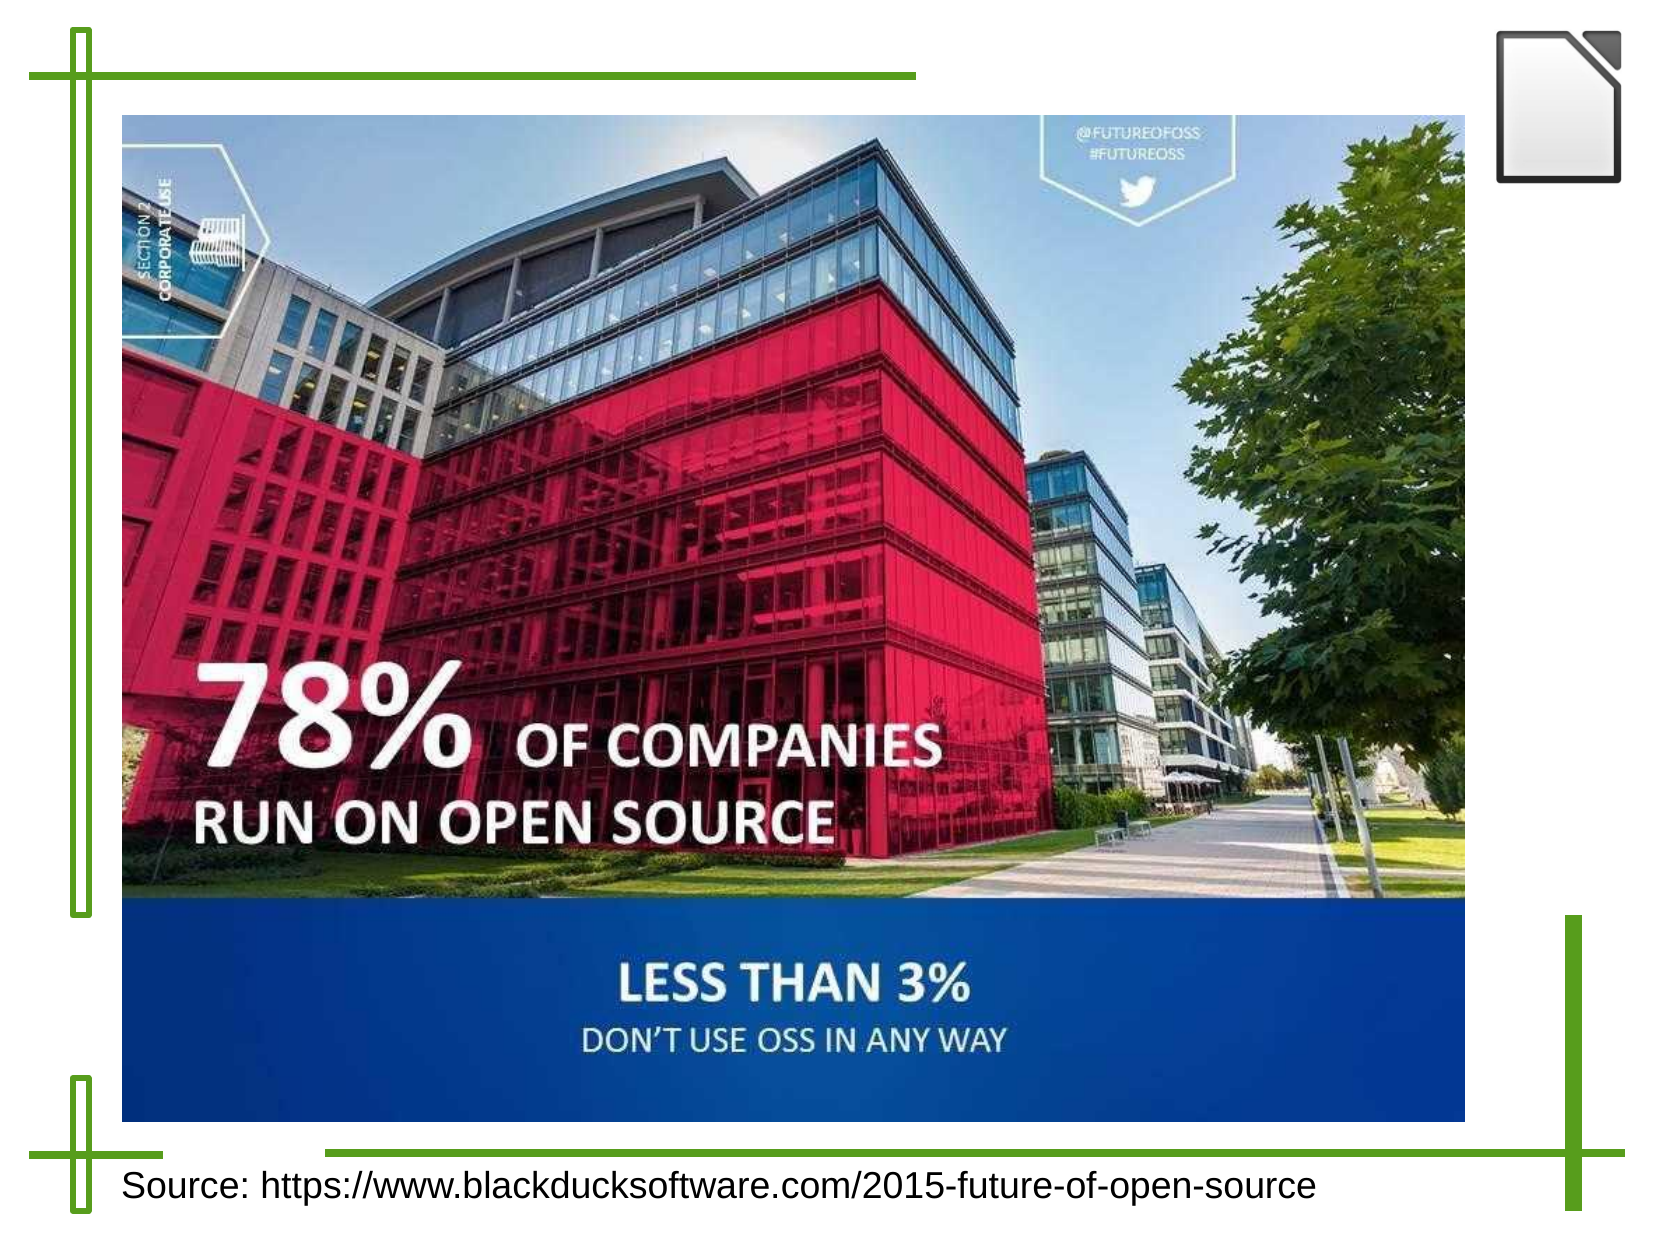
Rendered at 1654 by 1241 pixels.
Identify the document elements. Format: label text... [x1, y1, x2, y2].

text_box Source: https://www.blackducksoftware.com/2015-future-of-open-source [106, 1157, 1333, 1215]
picture [122, 115, 1465, 1123]
picture [1494, 29, 1624, 186]
